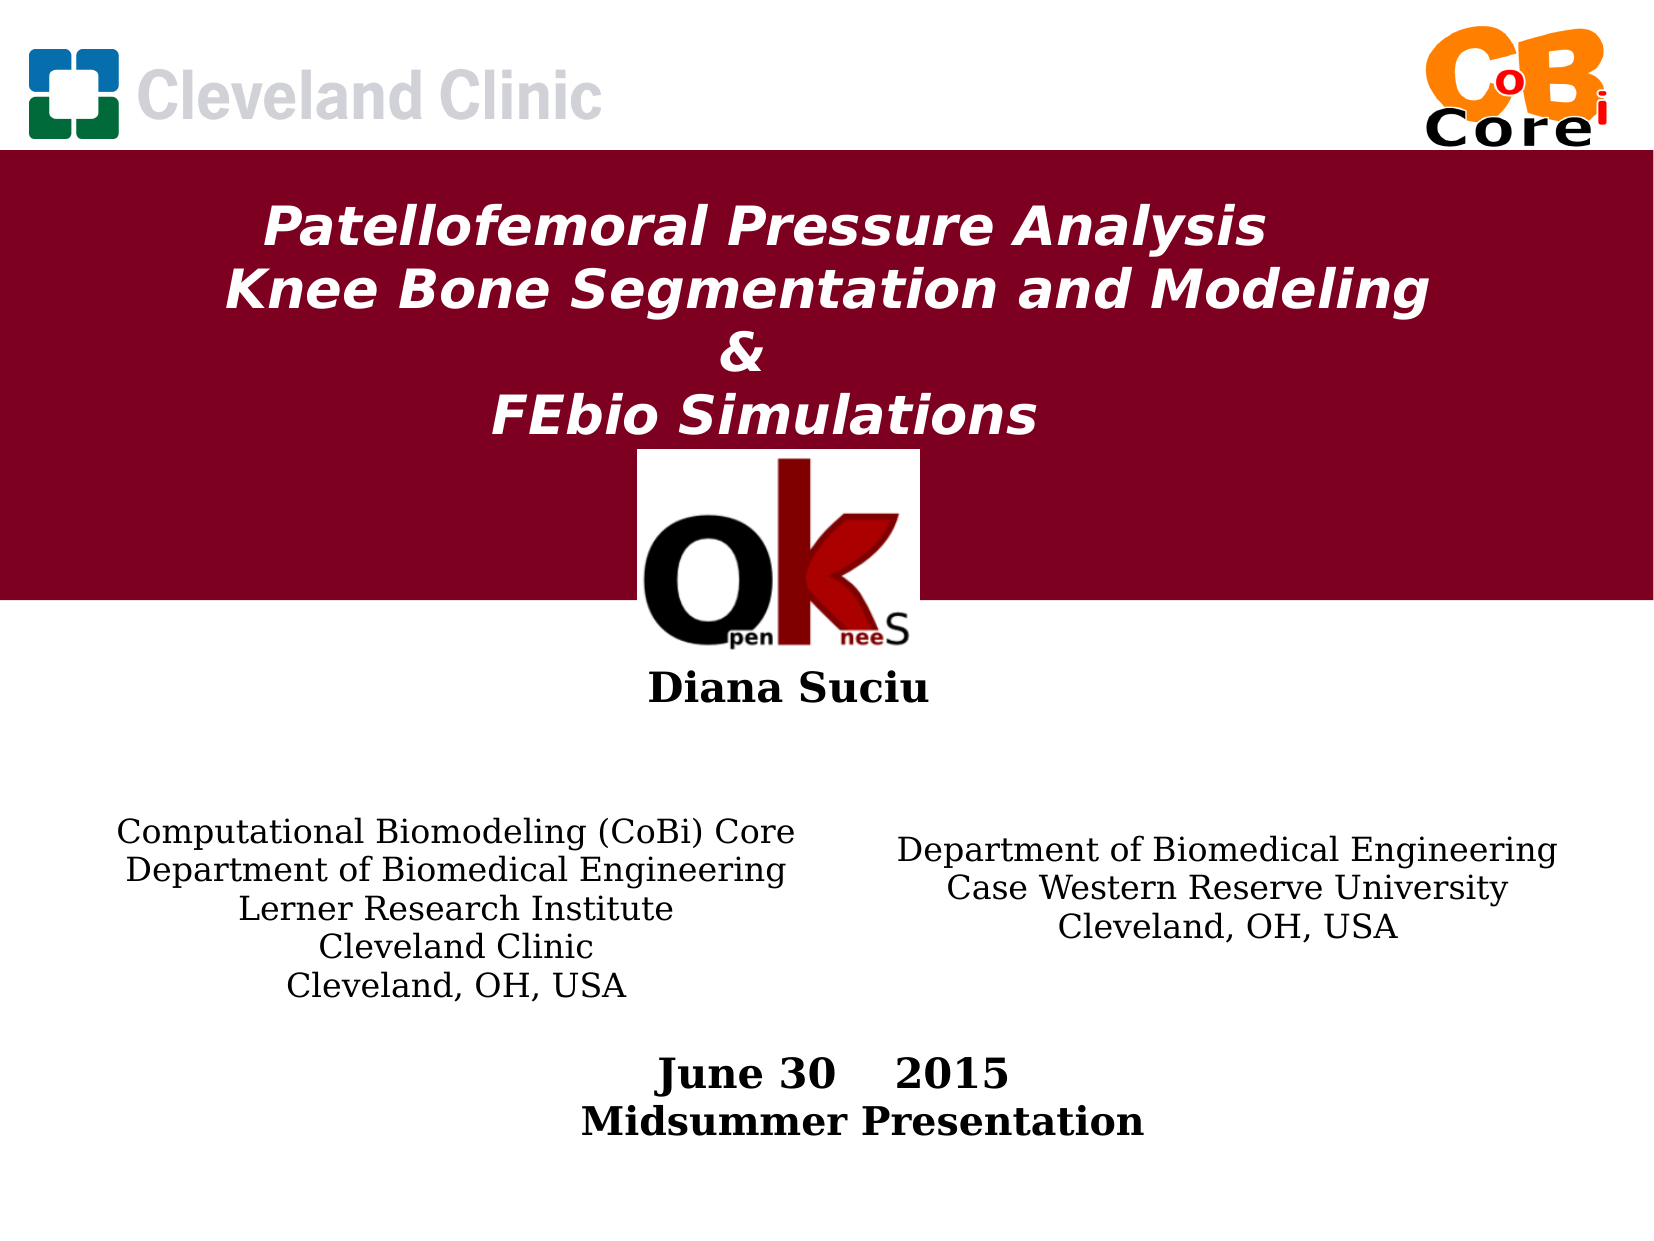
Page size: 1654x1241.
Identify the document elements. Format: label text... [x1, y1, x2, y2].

text_box Computational Biomodeling (CoBi) Core Department of Biomedical Engineering Lerner Research Institute Cleveland Clinic Cleveland, OH, USA [101, 805, 863, 1013]
text_box Department of Biomedical Engineering Case Western Reserve University Cleveland, OH, USA [881, 784, 1643, 990]
picture [29, 49, 601, 139]
text_box June 30 2015 Midsummer Presentation [29, 1042, 1605, 1206]
picture [637, 449, 920, 658]
text_box Patellofemoral Pressure Analysis Knee Bone Segmentation and Modeling & FEbio Simulations [153, 187, 1463, 552]
text_box [0, 150, 1654, 601]
text_box Diana Suciu [67, 655, 1550, 764]
picture [1422, 24, 1611, 151]
